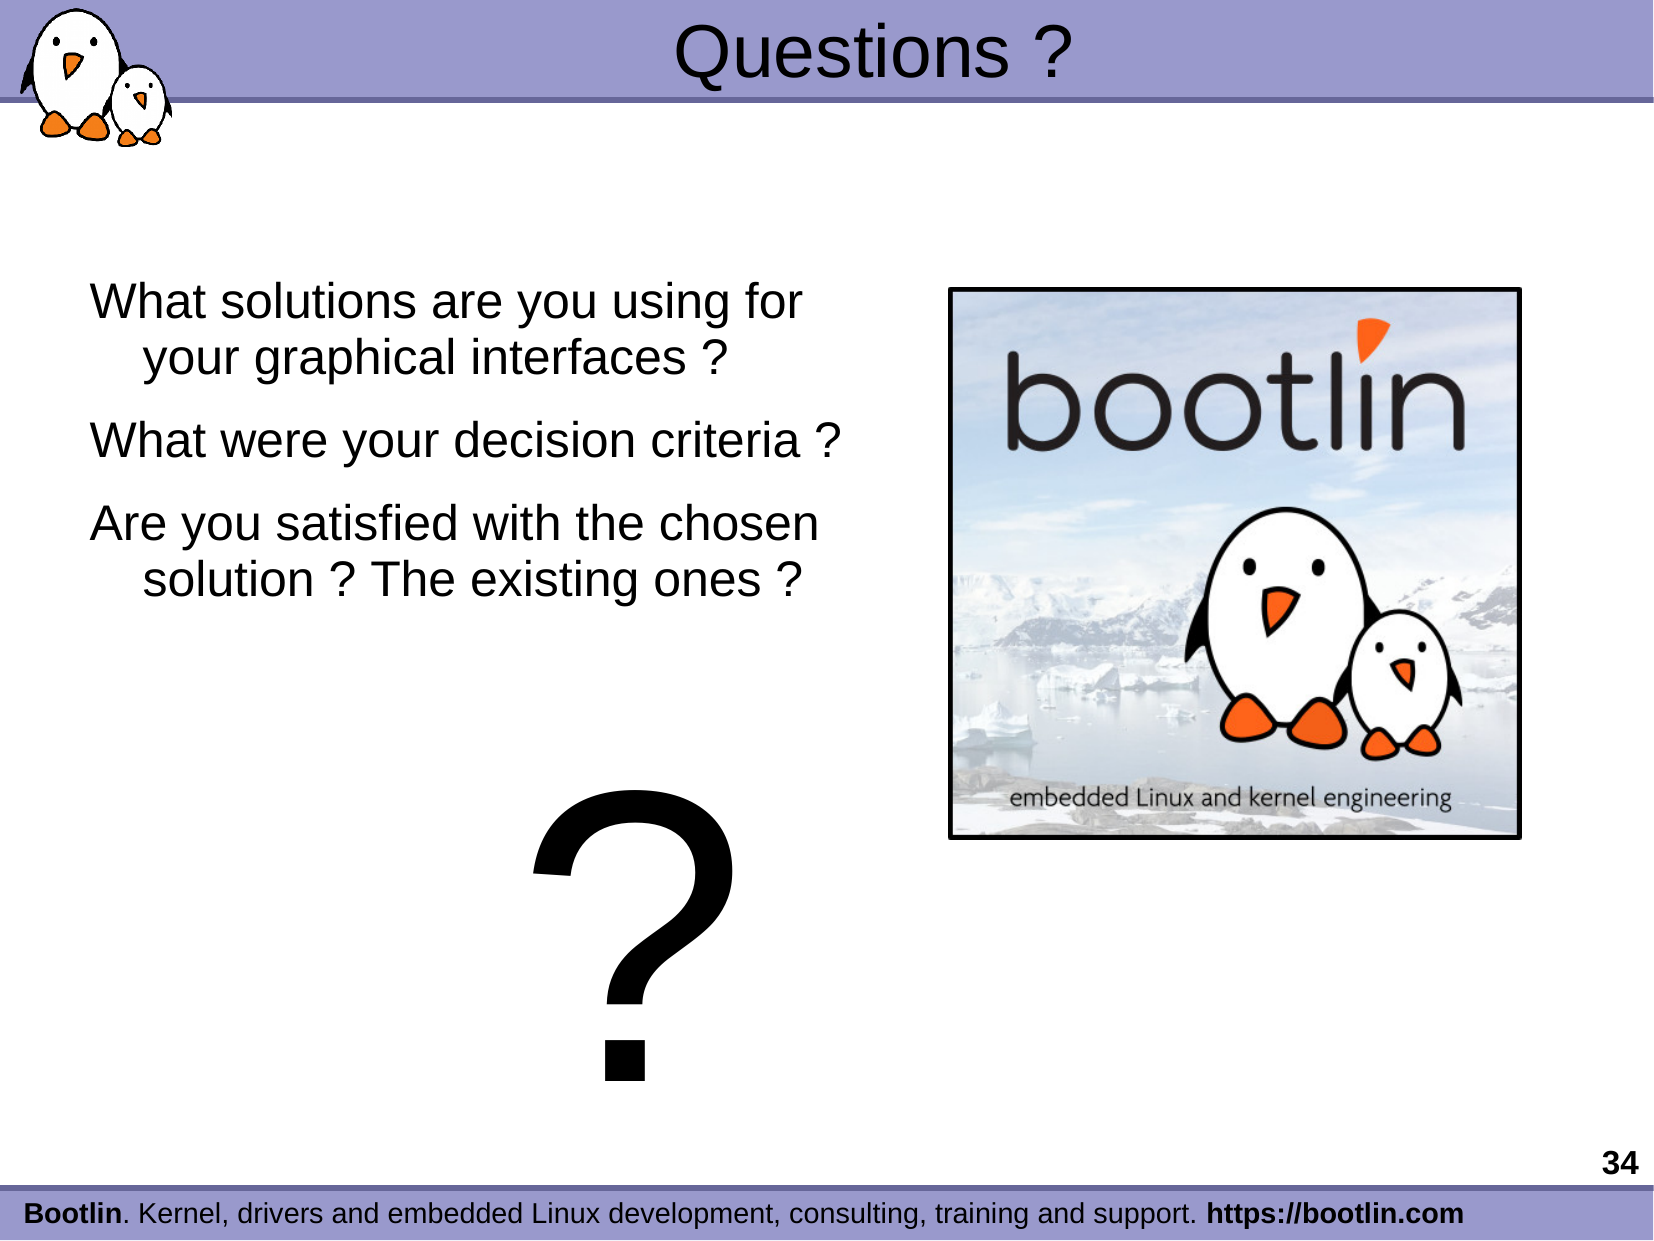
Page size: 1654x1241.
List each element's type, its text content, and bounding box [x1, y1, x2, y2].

title Questions ? [197, 5, 1551, 97]
text_box ? [516, 704, 916, 1221]
list What solutions are you using for your graphical interfaces ? What were your decision criteria ? Are you satisfied with the chosen solution ? The existing ones ? [71, 273, 844, 889]
picture [948, 287, 1522, 840]
picture [20, 8, 172, 147]
